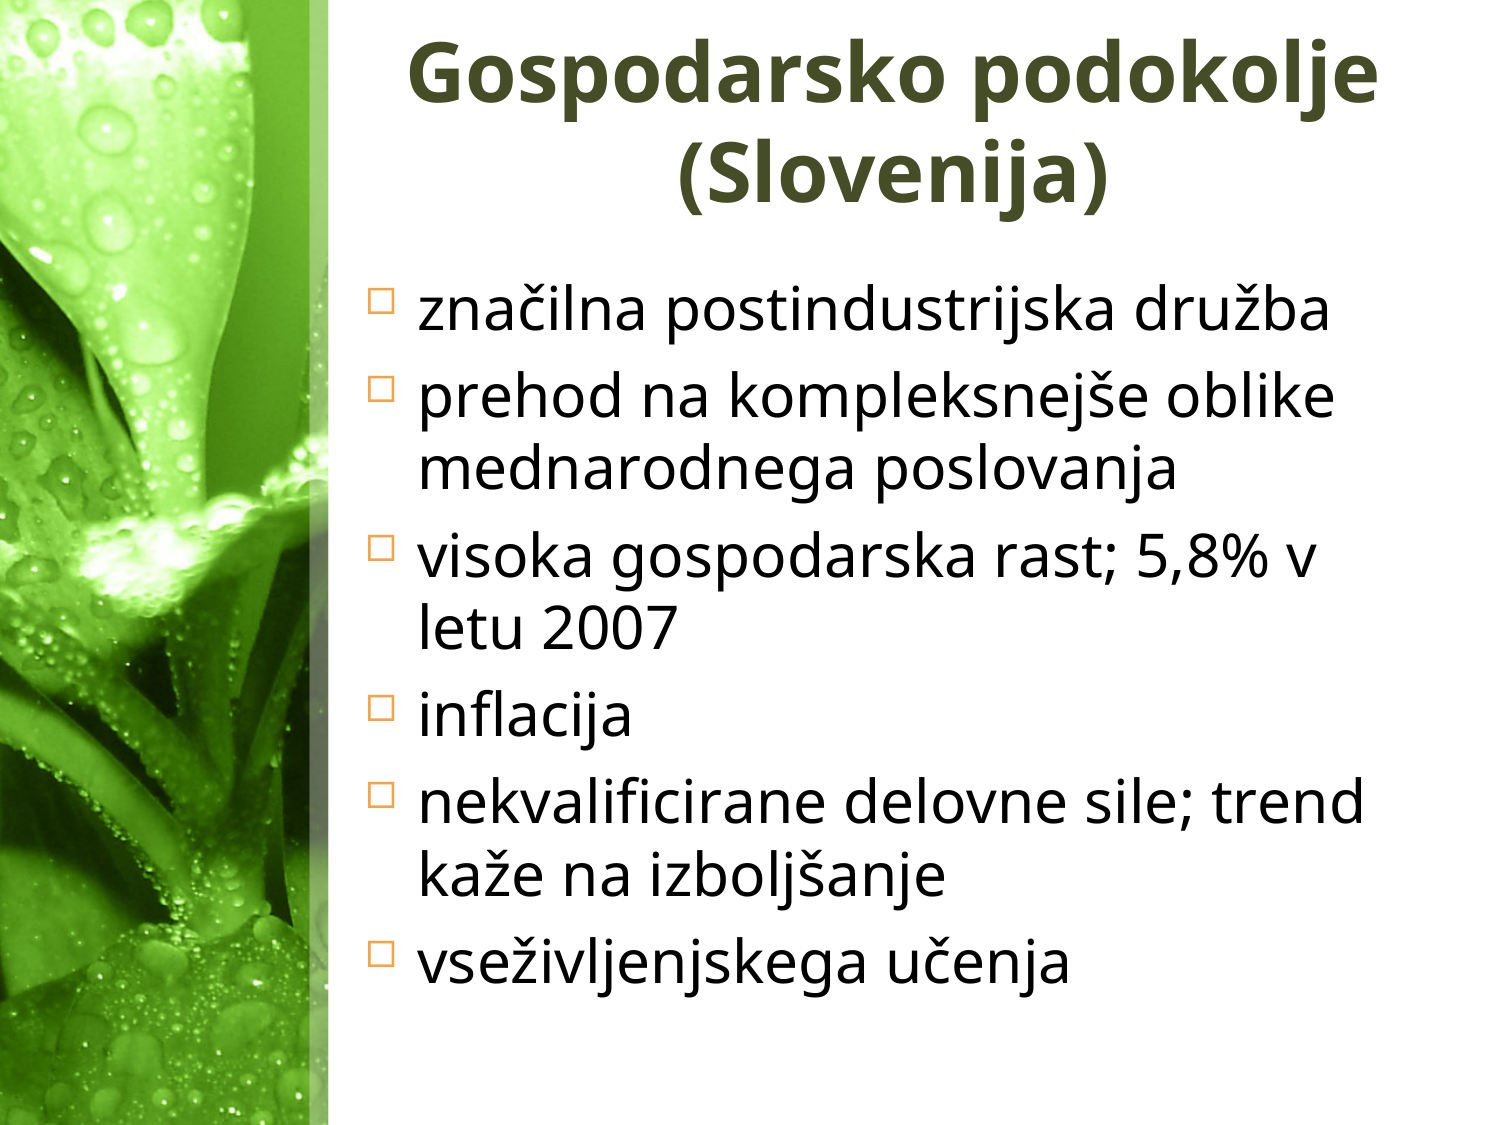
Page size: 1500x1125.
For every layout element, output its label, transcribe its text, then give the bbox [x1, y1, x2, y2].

list značilna postindustrijska družba prehod na kompleksnejše oblike mednarodnega poslovanja visoka gospodarska rast; 5,8% v letu 2007 inflacija nekvalificirane delovne sile; trend kaže na izboljšanje vseživljenjskega učenja [349, 262, 1438, 1006]
picture [0, 0, 1500, 1125]
title Gospodarsko podokolje (Slovenija) [349, 11, 1438, 227]
